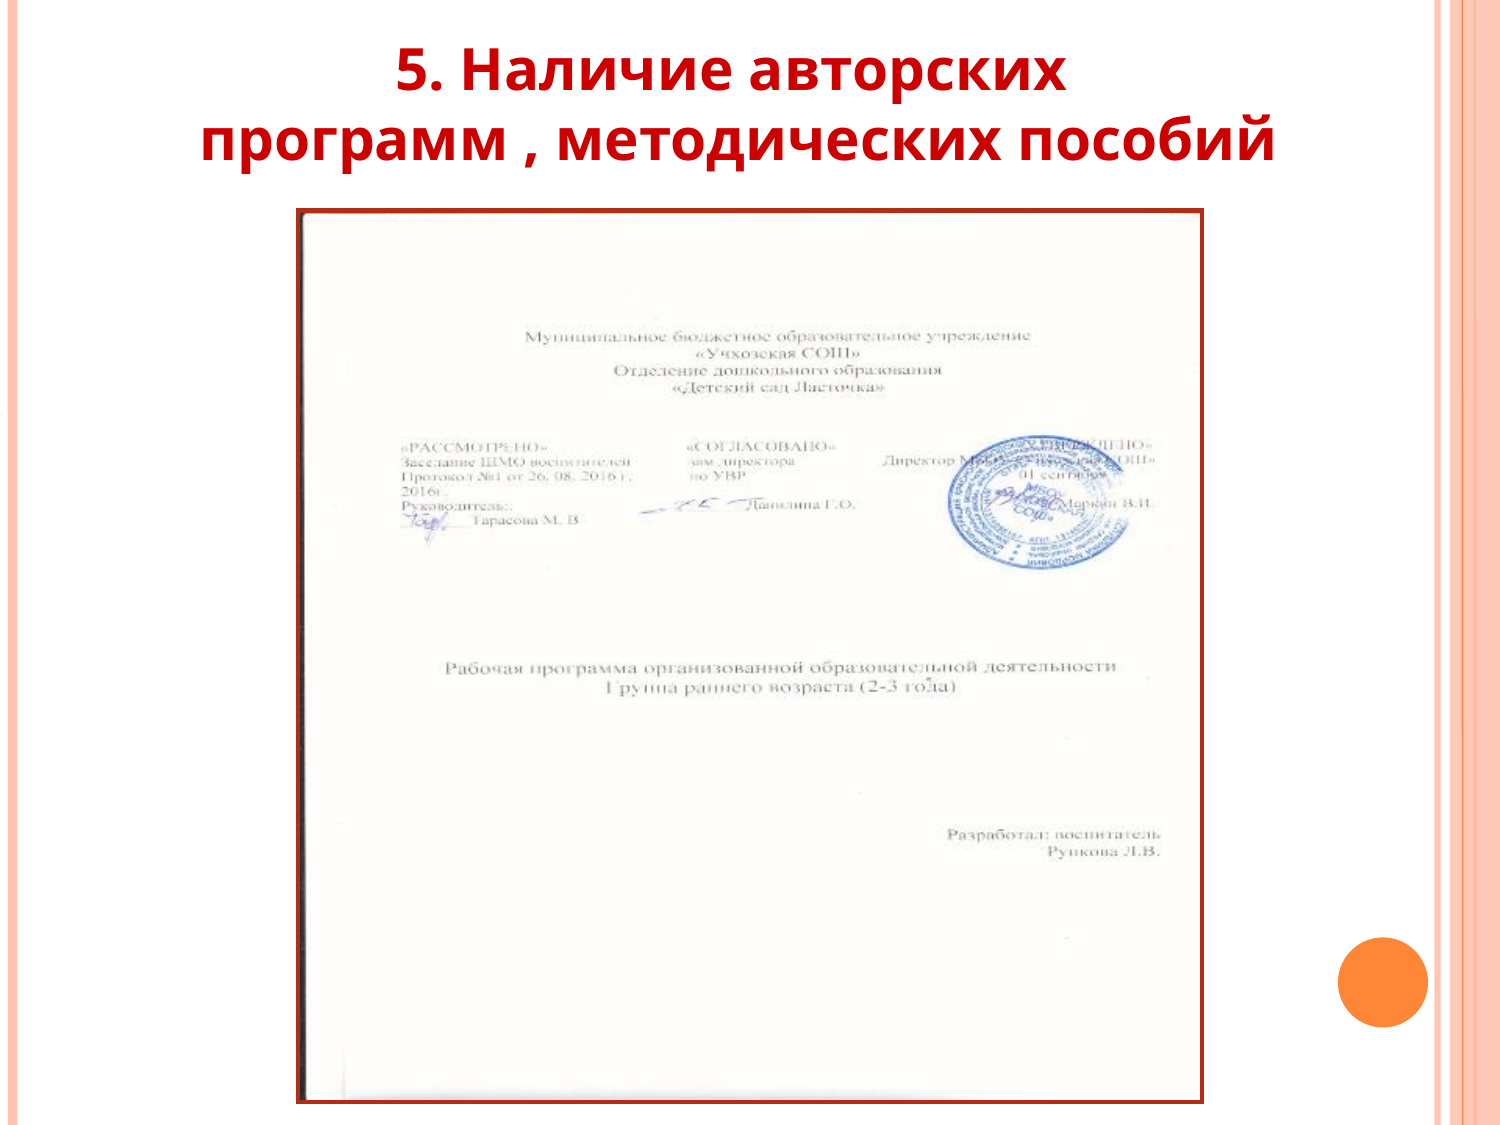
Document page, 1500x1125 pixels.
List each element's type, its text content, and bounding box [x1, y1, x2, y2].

picture [300, 212, 1200, 1100]
title 5. Наличие авторских программ , методических пособий [37, 24, 1425, 188]
